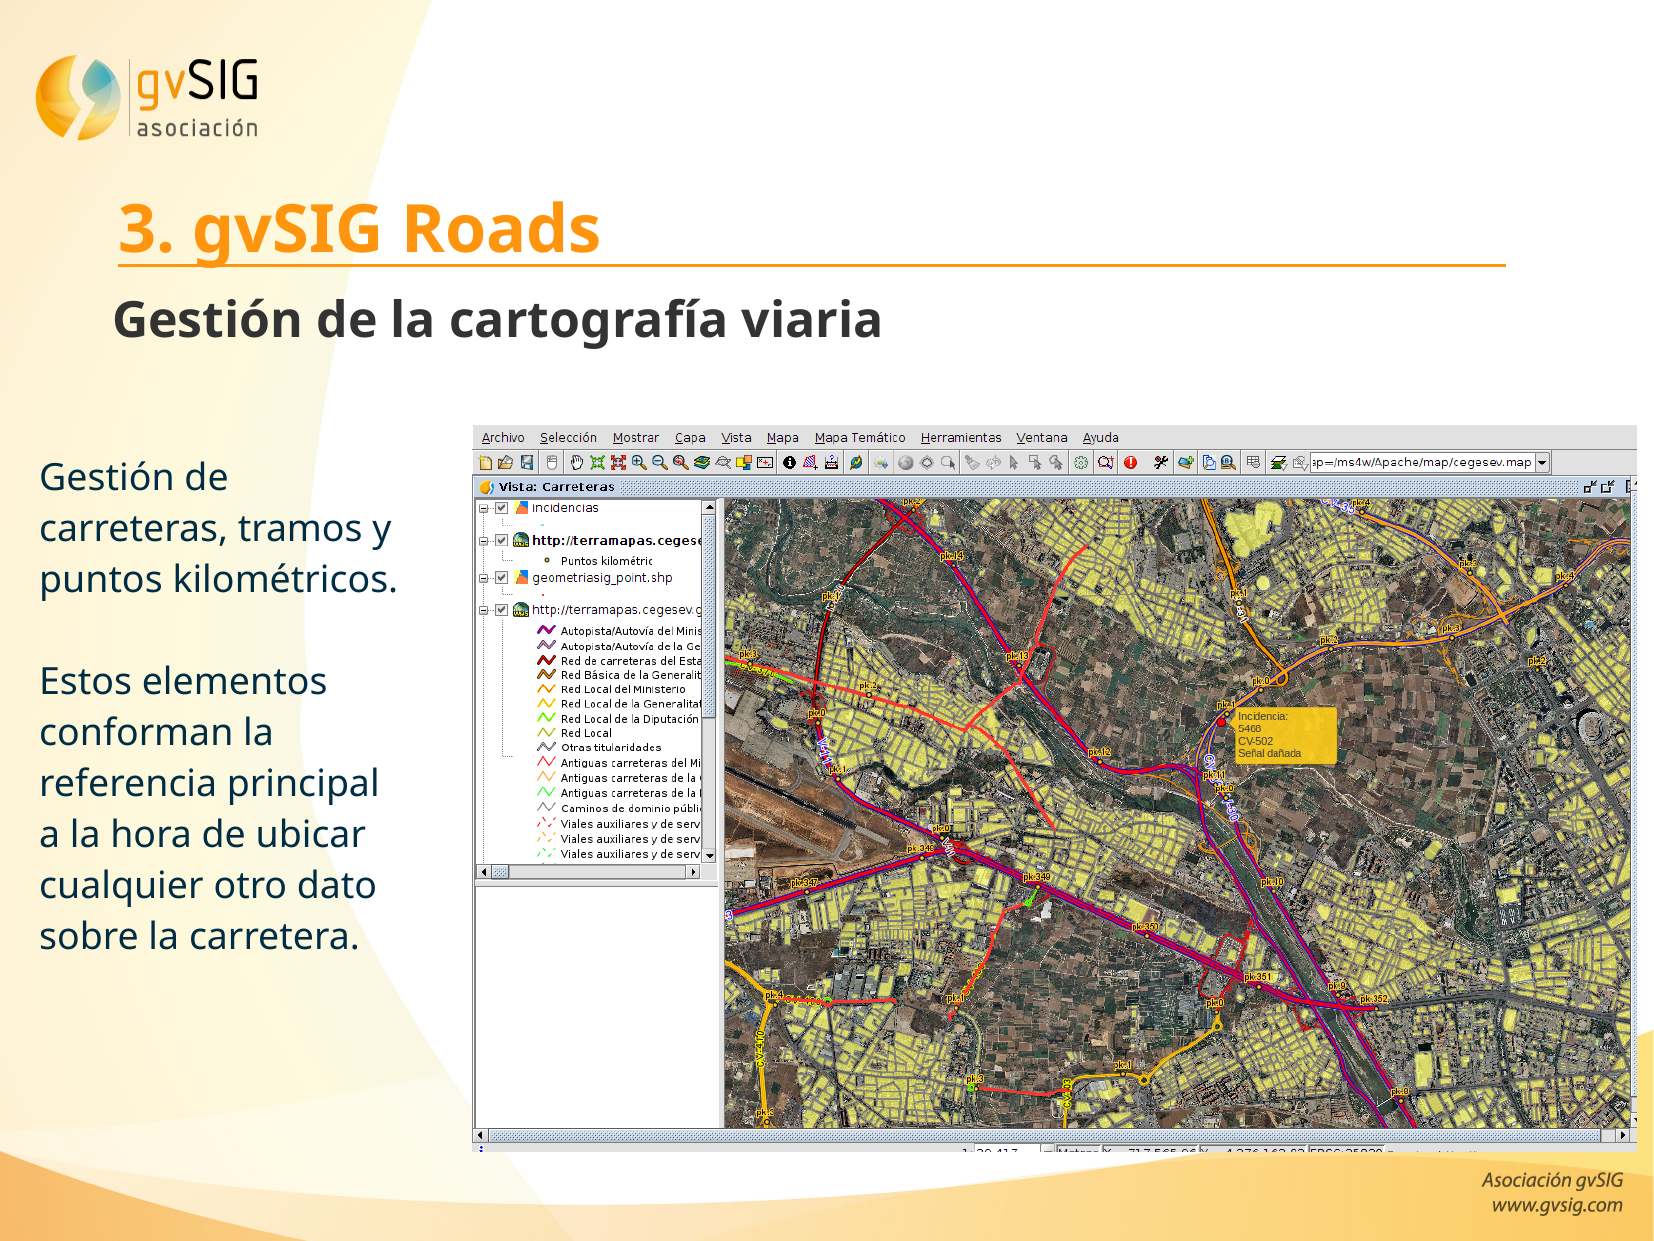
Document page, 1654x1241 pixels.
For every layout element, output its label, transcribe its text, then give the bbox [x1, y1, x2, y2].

text_box Gestión de carreteras, tramos y puntos kilométricos. Estos elementos conforman la referencia principal a la hora de ubicar cualquier otro dato sobre la carretera. [24, 442, 414, 1235]
picture [0, 0, 1654, 1241]
title Gestión de la cartografía viaria [112, 214, 1601, 422]
title 3. gvSIG Roads [118, 177, 1607, 276]
